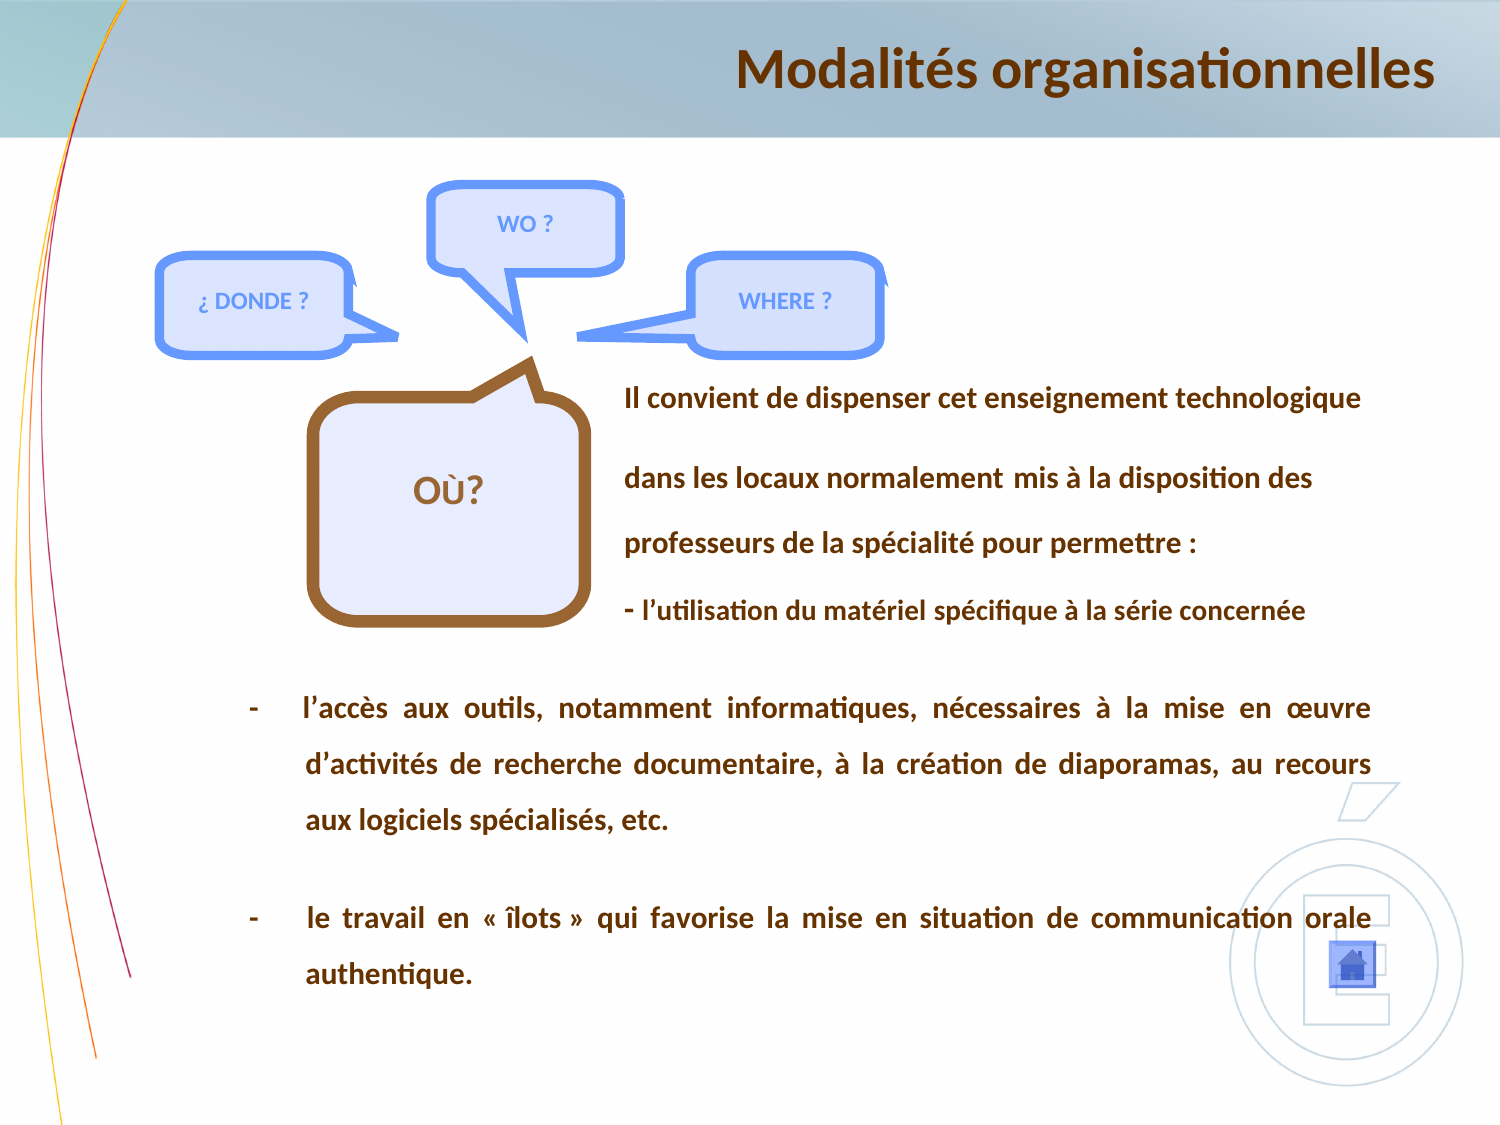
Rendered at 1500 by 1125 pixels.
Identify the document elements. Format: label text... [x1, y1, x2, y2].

text_box WHERE ? [577, 255, 880, 356]
text_box [1329, 940, 1377, 989]
text_box WO ? [430, 184, 621, 330]
text_box ¿ DONDE ? [159, 255, 398, 356]
picture [0, 0, 1500, 1125]
title Modalités organisationnelles [312, 0, 1451, 160]
text_box OÙ? [312, 364, 585, 622]
list Il convient de dispenser cet enseignement technologique dans les locaux normalement mis à la disposition des professeurs de la spécialité pour permettre : - l’utilisation du matériel spécifique à la série concernée - l’accès aux outils, notamment informatiques, nécessaires à la mise en œuvre d’activités de recherche documentaire, à la création de diaporamas, au recours aux logiciels spécialisés, etc. - le travail en « îlots » qui favorise la mise en situation de communication orale authentique. [159, 338, 1388, 1125]
